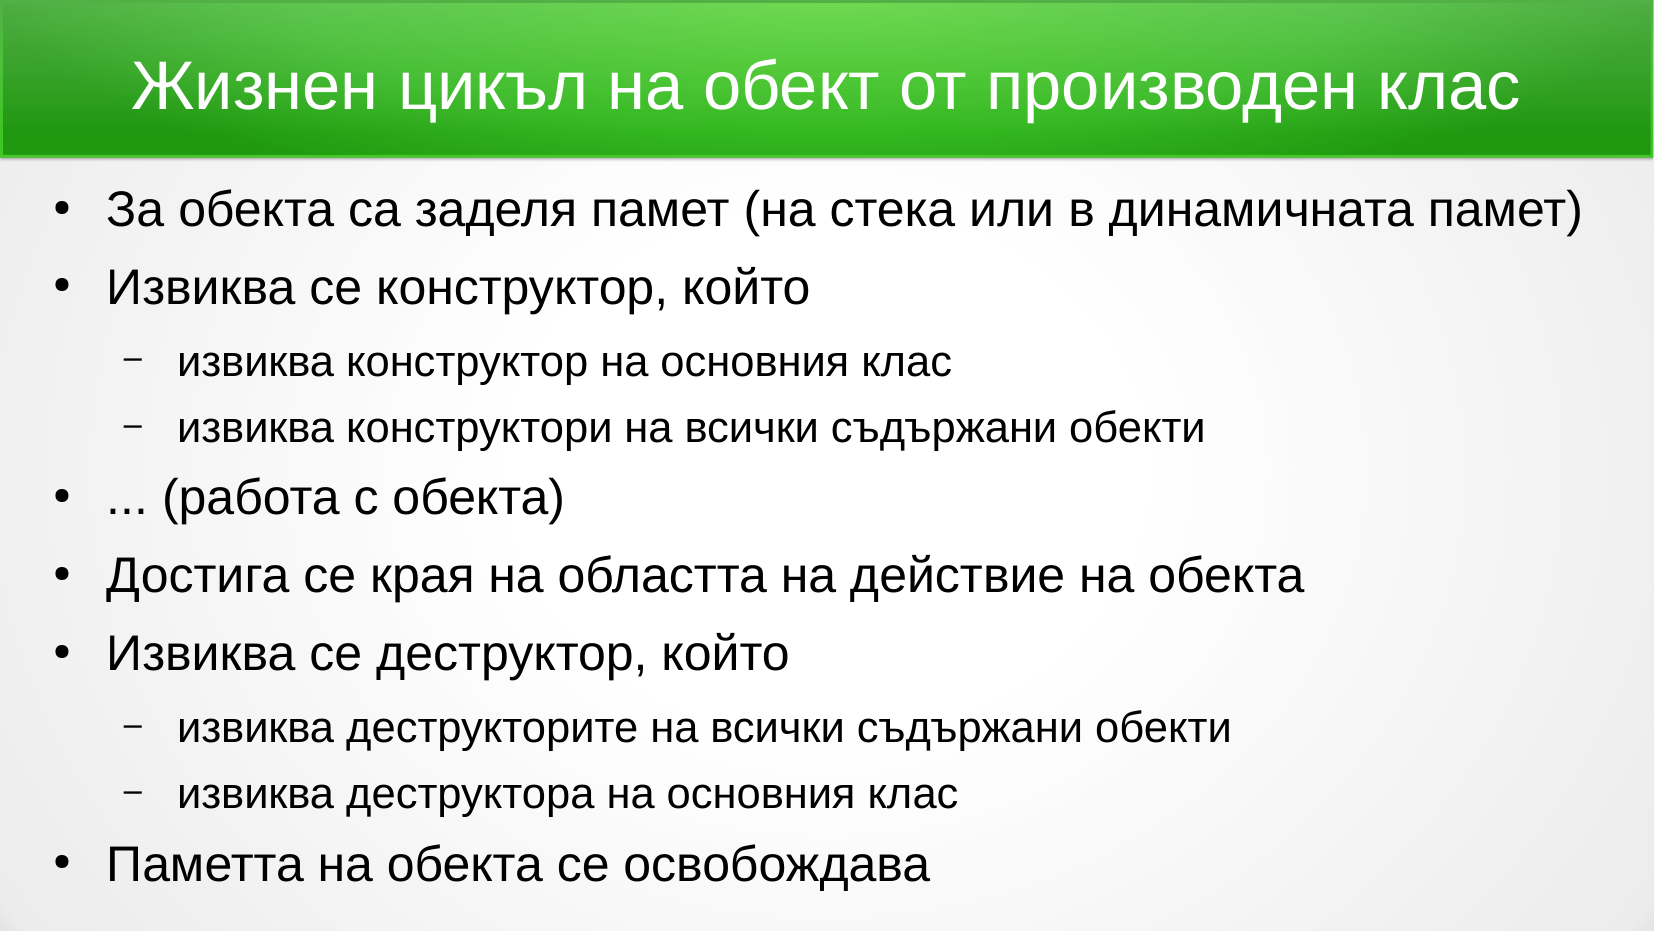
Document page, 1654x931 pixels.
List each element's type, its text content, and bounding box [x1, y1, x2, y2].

title Жизнен цикъл на обект от производен клас [82, 37, 1571, 135]
list За обекта са заделя памет (на стека или в динамичната памет) Извиква се конструктор, който извиква конструктор на основния клас извиква конструктори на всички съдържани обекти ... (работа с обекта) Достига се края на областта на действие на обекта Извиква се деструктор, който извиква деструкторите на всички съдържани обекти извиква деструктора на основния клас Паметта на обекта се освобождава [35, 181, 1619, 898]
